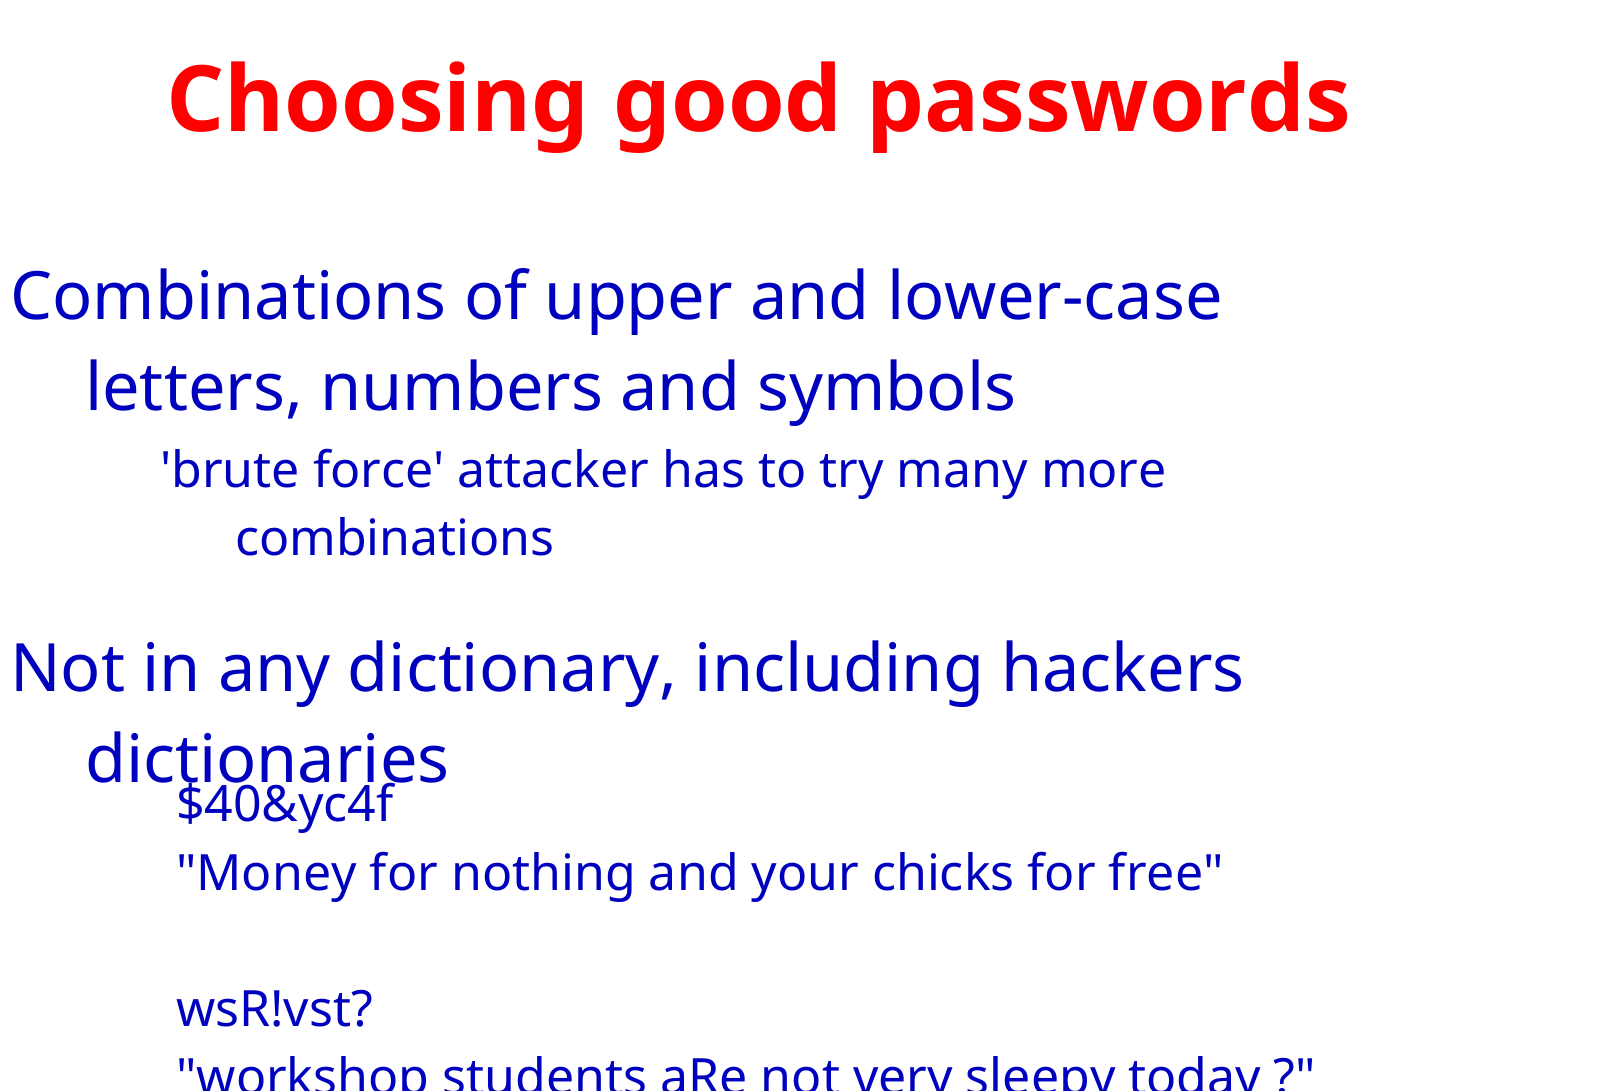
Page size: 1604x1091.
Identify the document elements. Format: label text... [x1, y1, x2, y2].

text_box $40&yc4f "Money for nothing and your chicks for free" wsR!vst? "workshop students aRe not very sleepy today ?" [176, 768, 1317, 1091]
title Choosing good passwords [165, 33, 1353, 144]
list Combinations of upper and lower-case letters, numbers and symbols 'brute force' attacker has to try many more combinations Not in any dictionary, including hackers dictionaries [10, 248, 1281, 743]
